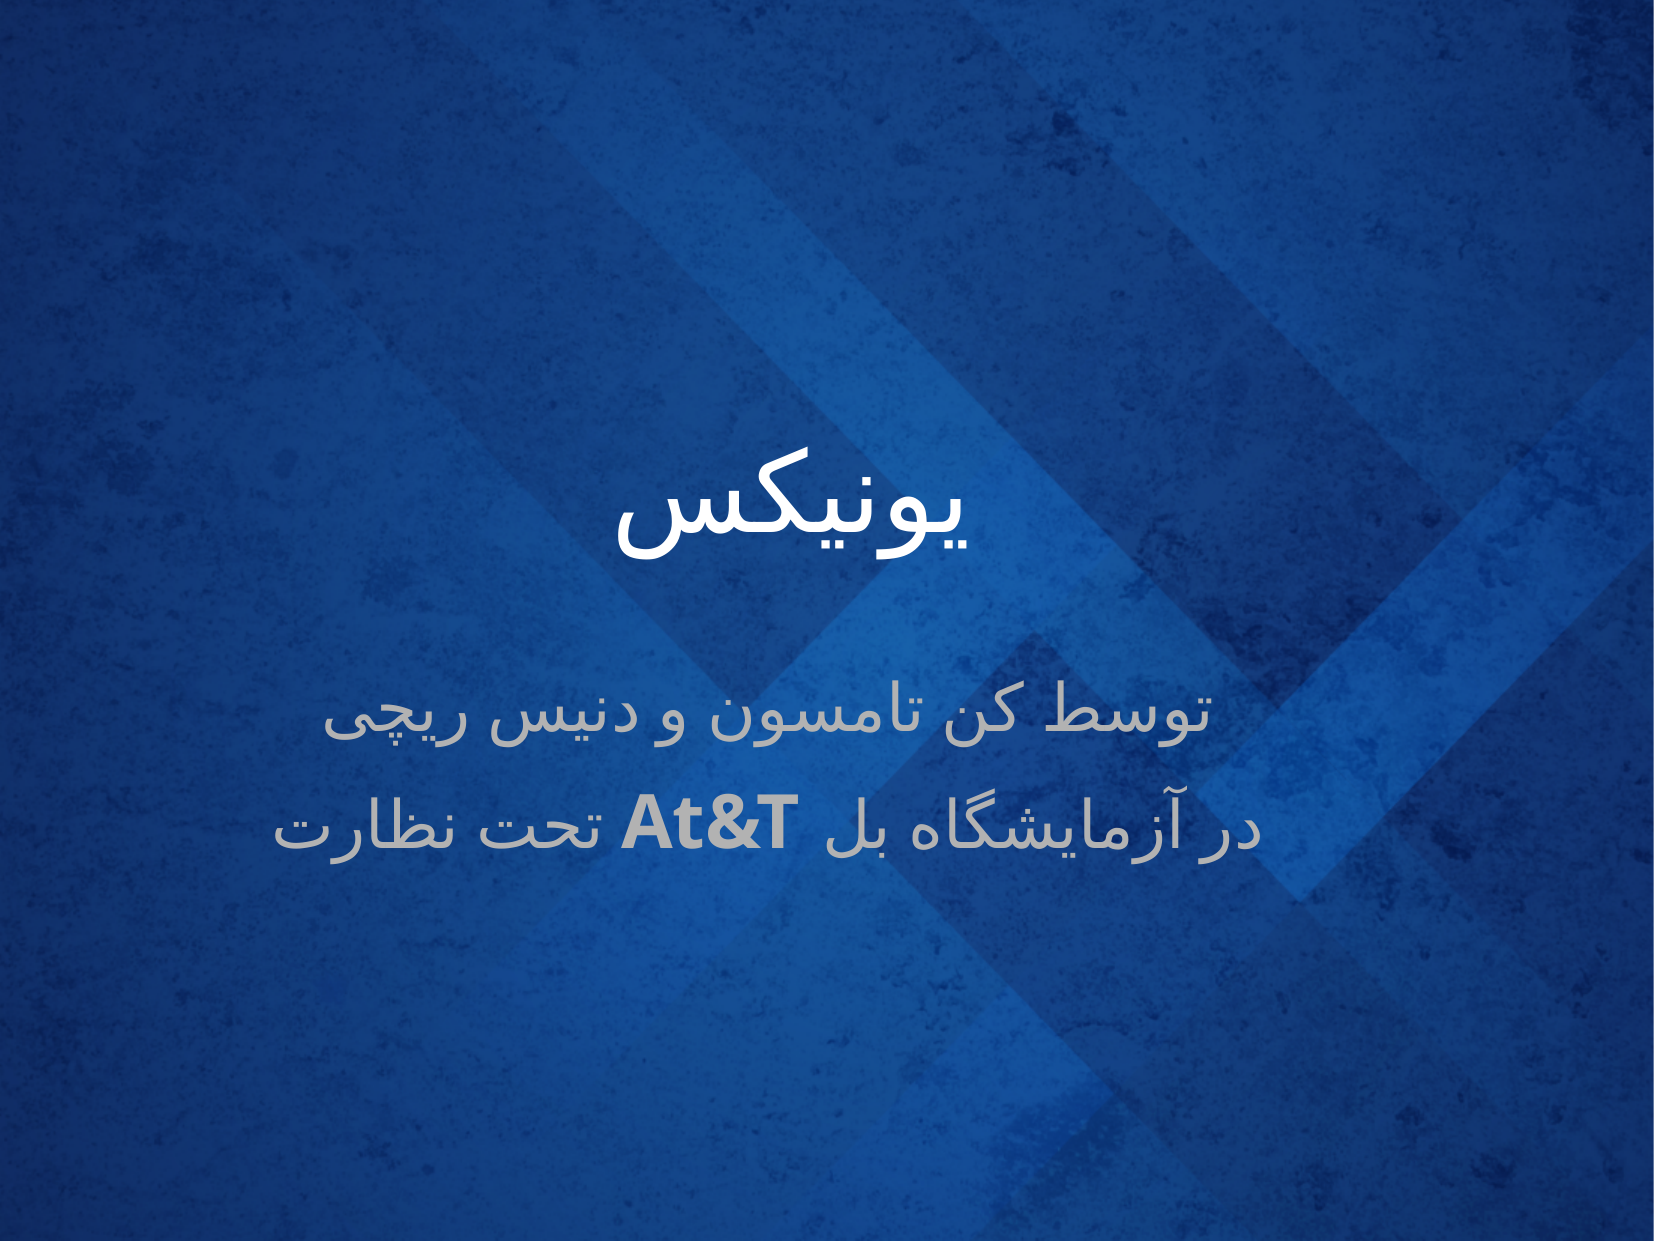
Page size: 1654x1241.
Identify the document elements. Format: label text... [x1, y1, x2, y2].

title یونیکس [194, 383, 1388, 628]
picture [0, 0, 1654, 1241]
subtitle توسط کن تامسون و دنیس ریچی تحت نظارت At&T در آزمایشگاه بل [194, 671, 1341, 876]
